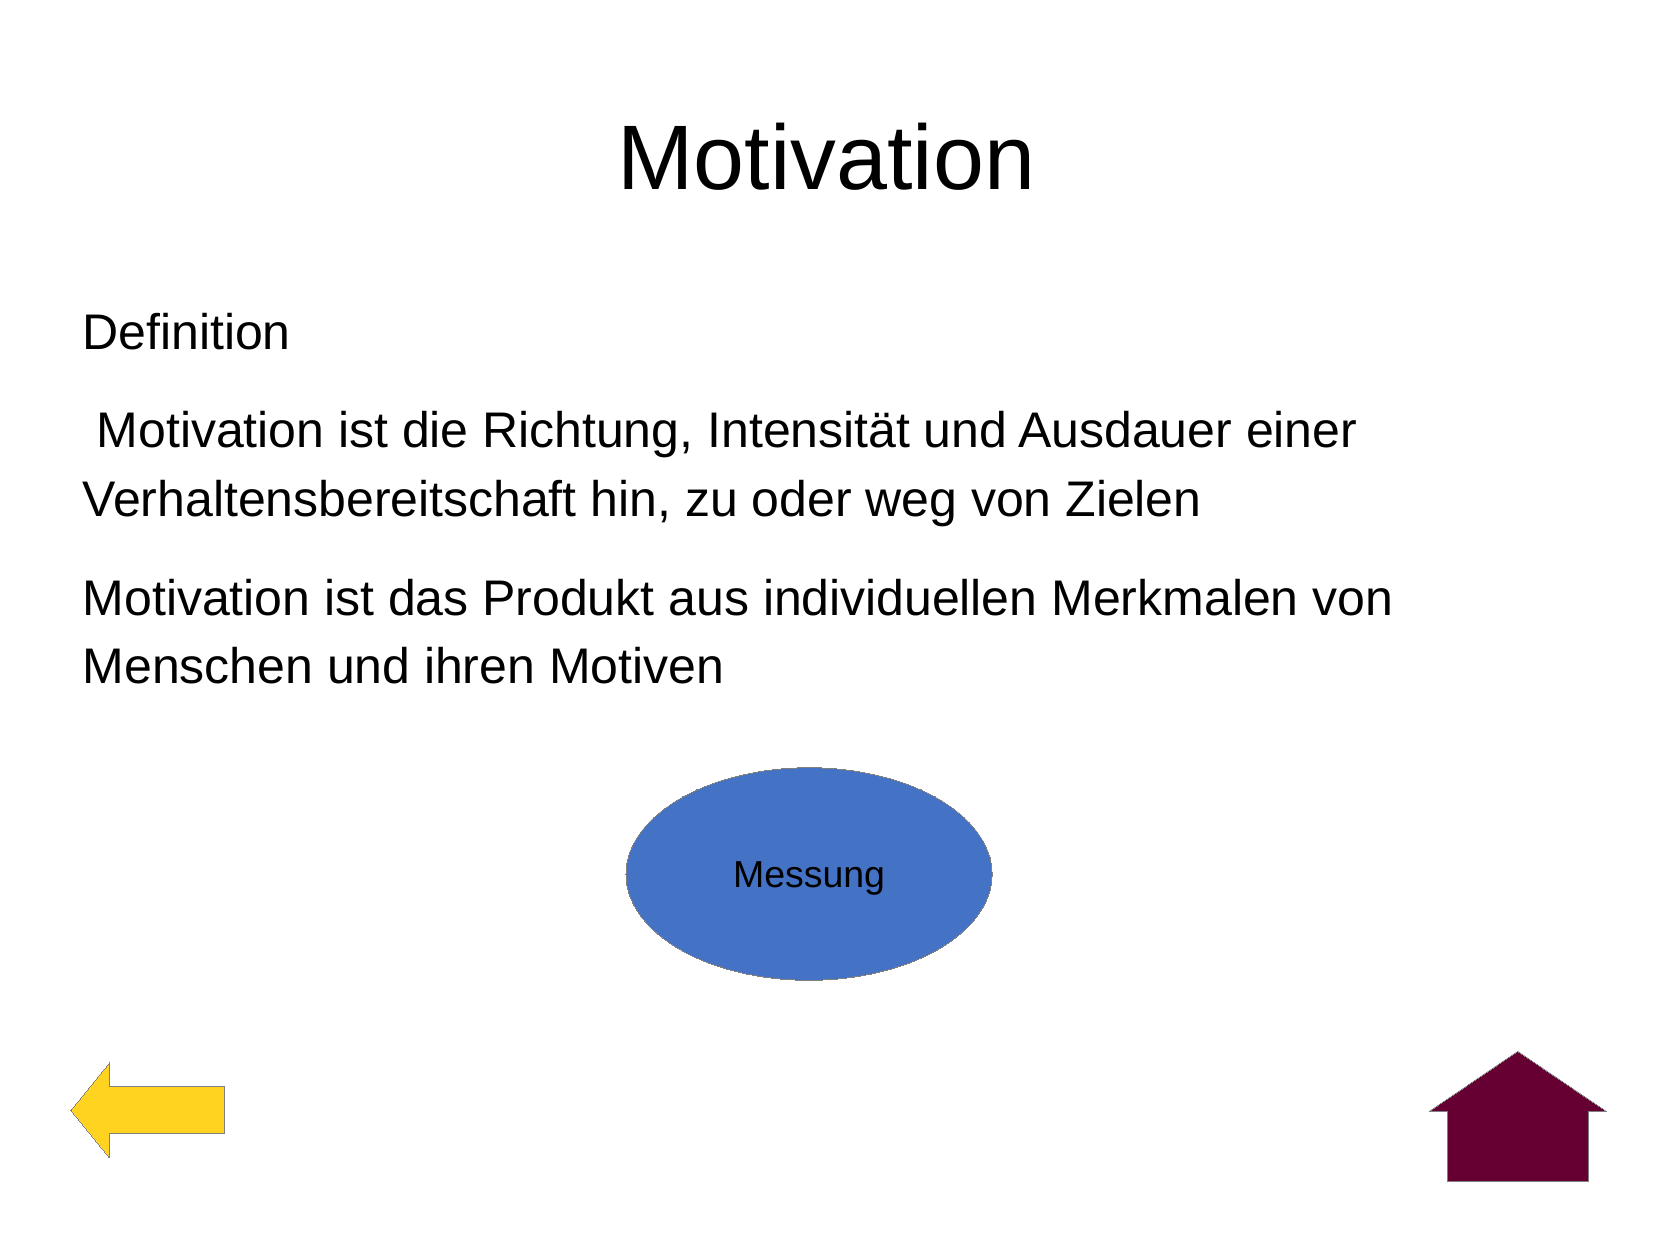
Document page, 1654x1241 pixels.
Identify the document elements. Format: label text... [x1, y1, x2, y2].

text_box [1429, 1051, 1607, 1182]
title Motivation [82, 49, 1571, 257]
text_box Messung [625, 767, 993, 981]
text_box [70, 1062, 225, 1158]
list Definition Motivation ist die Richtung, Intensität und Ausdauer einer Verhaltensbereitschaft hin, zu oder weg von Zielen Motivation ist das Produkt aus individuellen Merkmalen von Menschen und ihren Motiven [82, 290, 1571, 1109]
